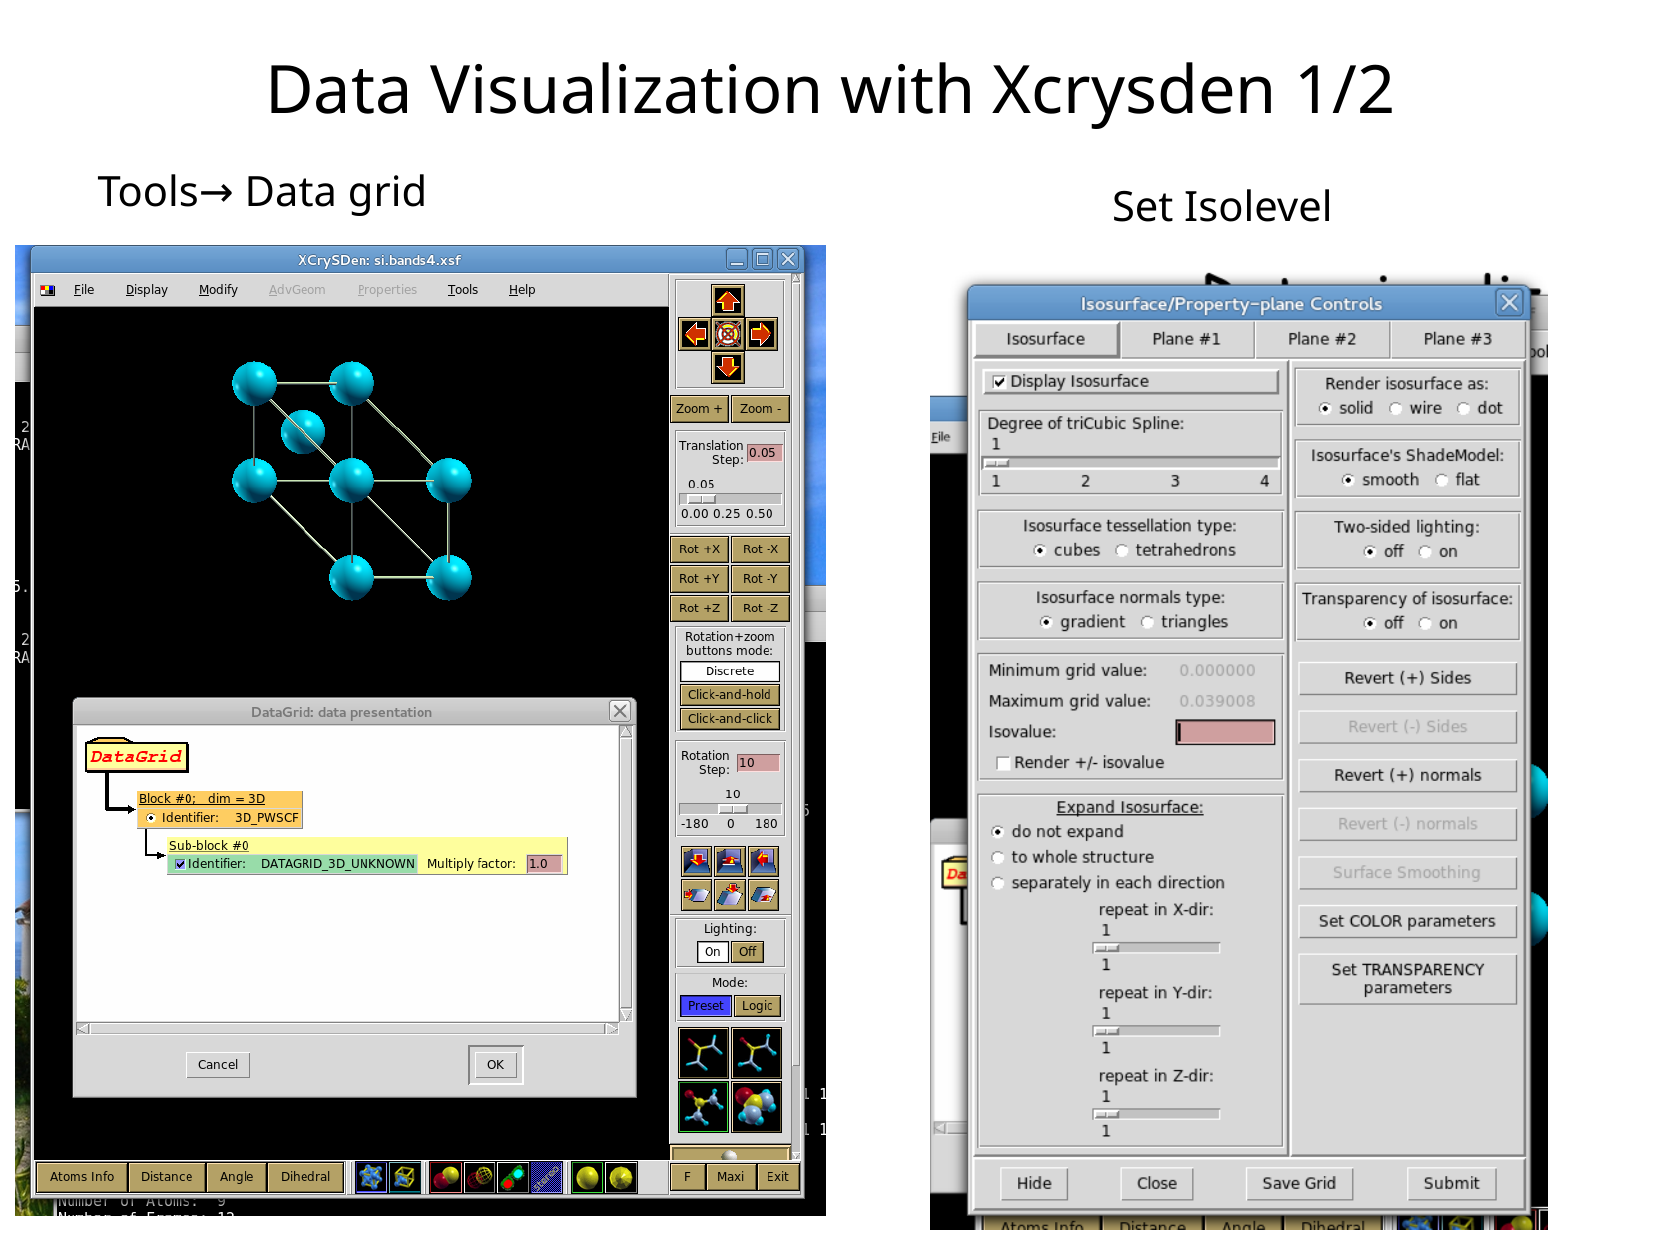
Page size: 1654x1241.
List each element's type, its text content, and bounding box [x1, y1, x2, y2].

picture [930, 260, 1548, 1230]
text_box Tools→ Data grid [0, 135, 601, 246]
title Data Visualization with Xcrysden 1/2 [86, 24, 1576, 151]
picture [15, 245, 826, 1216]
text_box Set Isolevel [885, 150, 1561, 260]
